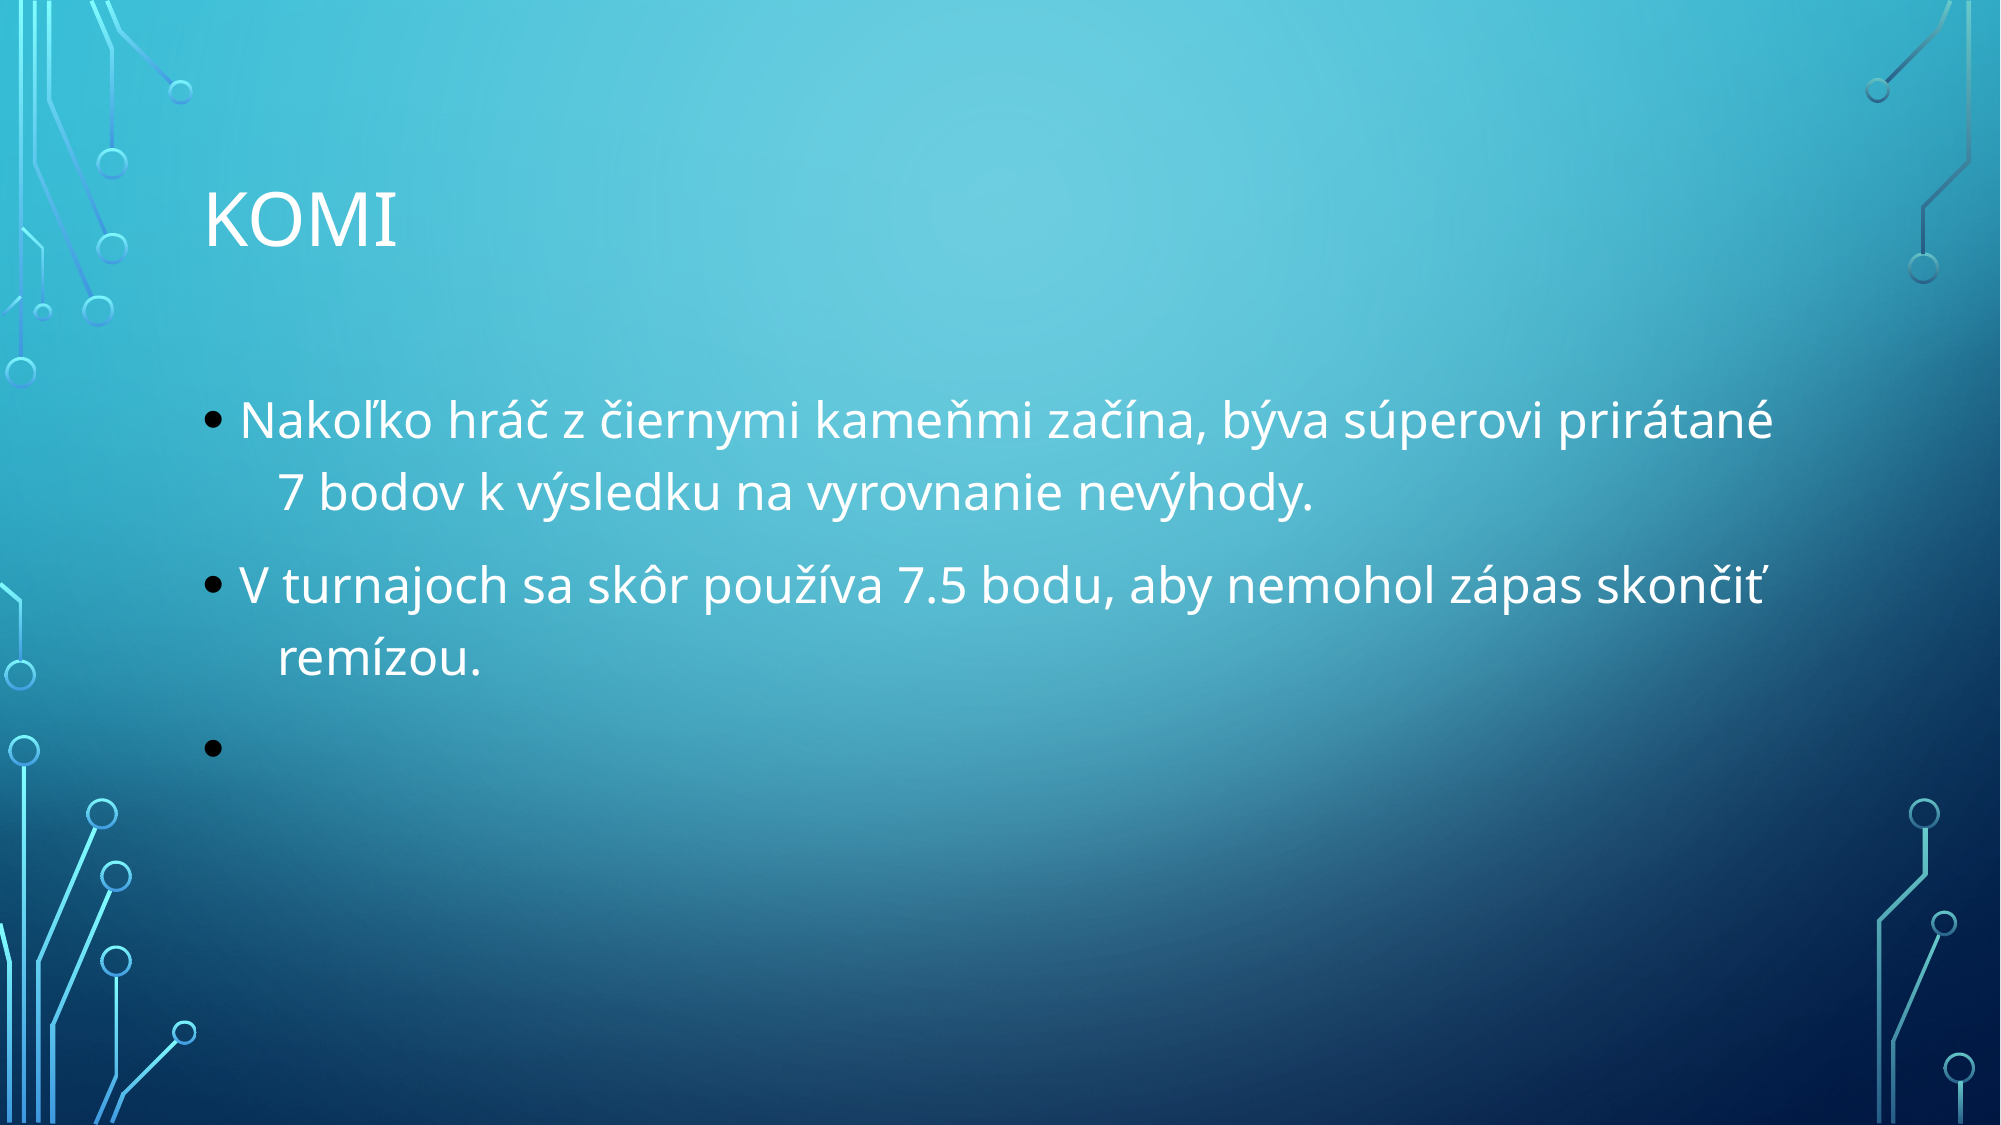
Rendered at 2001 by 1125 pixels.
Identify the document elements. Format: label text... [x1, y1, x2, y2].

title Komi [187, 101, 1813, 344]
list Nakoľko hráč z čiernymi kameňmi začína, býva súperovi prirátané 7 bodov k výsledku na vyrovnanie nevýhody. V turnajoch sa skôr používa 7.5 bodu, aby nemohol zápas skončiť remízou. [187, 369, 1813, 951]
